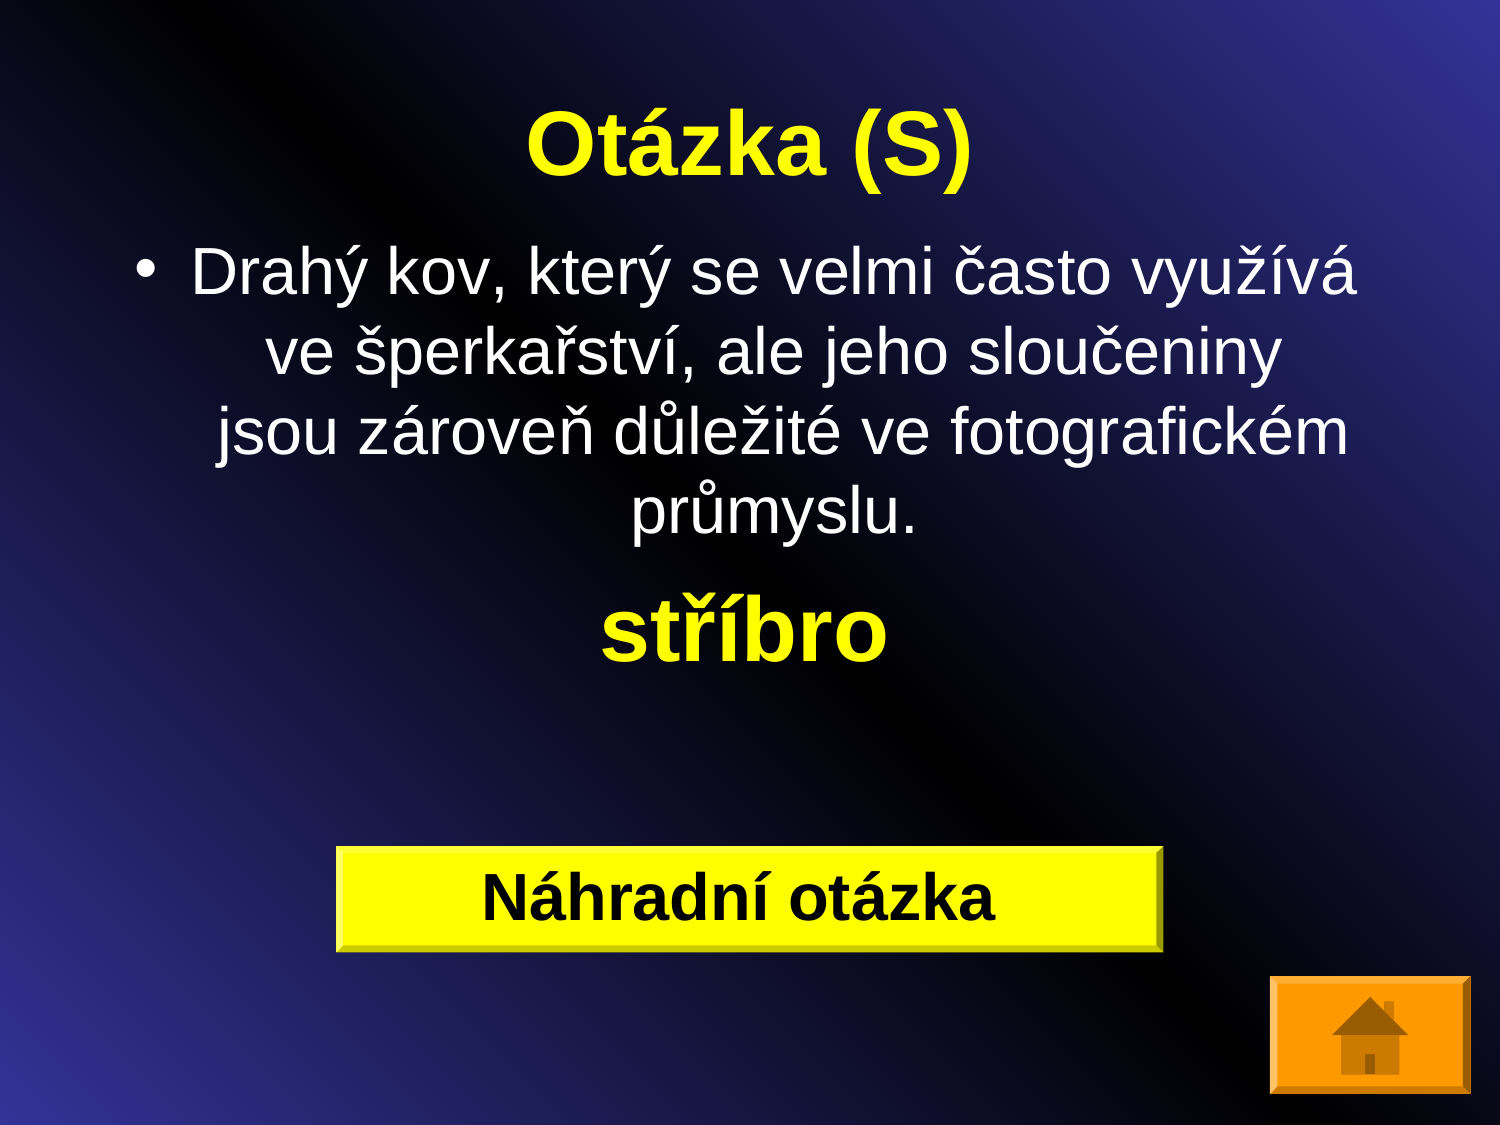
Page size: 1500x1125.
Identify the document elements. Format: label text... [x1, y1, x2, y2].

text_box [337, 846, 1164, 953]
title Otázka (S) [75, 45, 1426, 233]
list Drahý kov, který se velmi často využívá ve šperkařství, ale jeho sloučeniny jsou zároveň důležité ve fotografickém průmyslu. [100, 219, 1412, 563]
text_box [1271, 976, 1471, 1094]
text_box Náhradní otázka [466, 846, 1022, 942]
text_box stříbro [584, 562, 963, 688]
